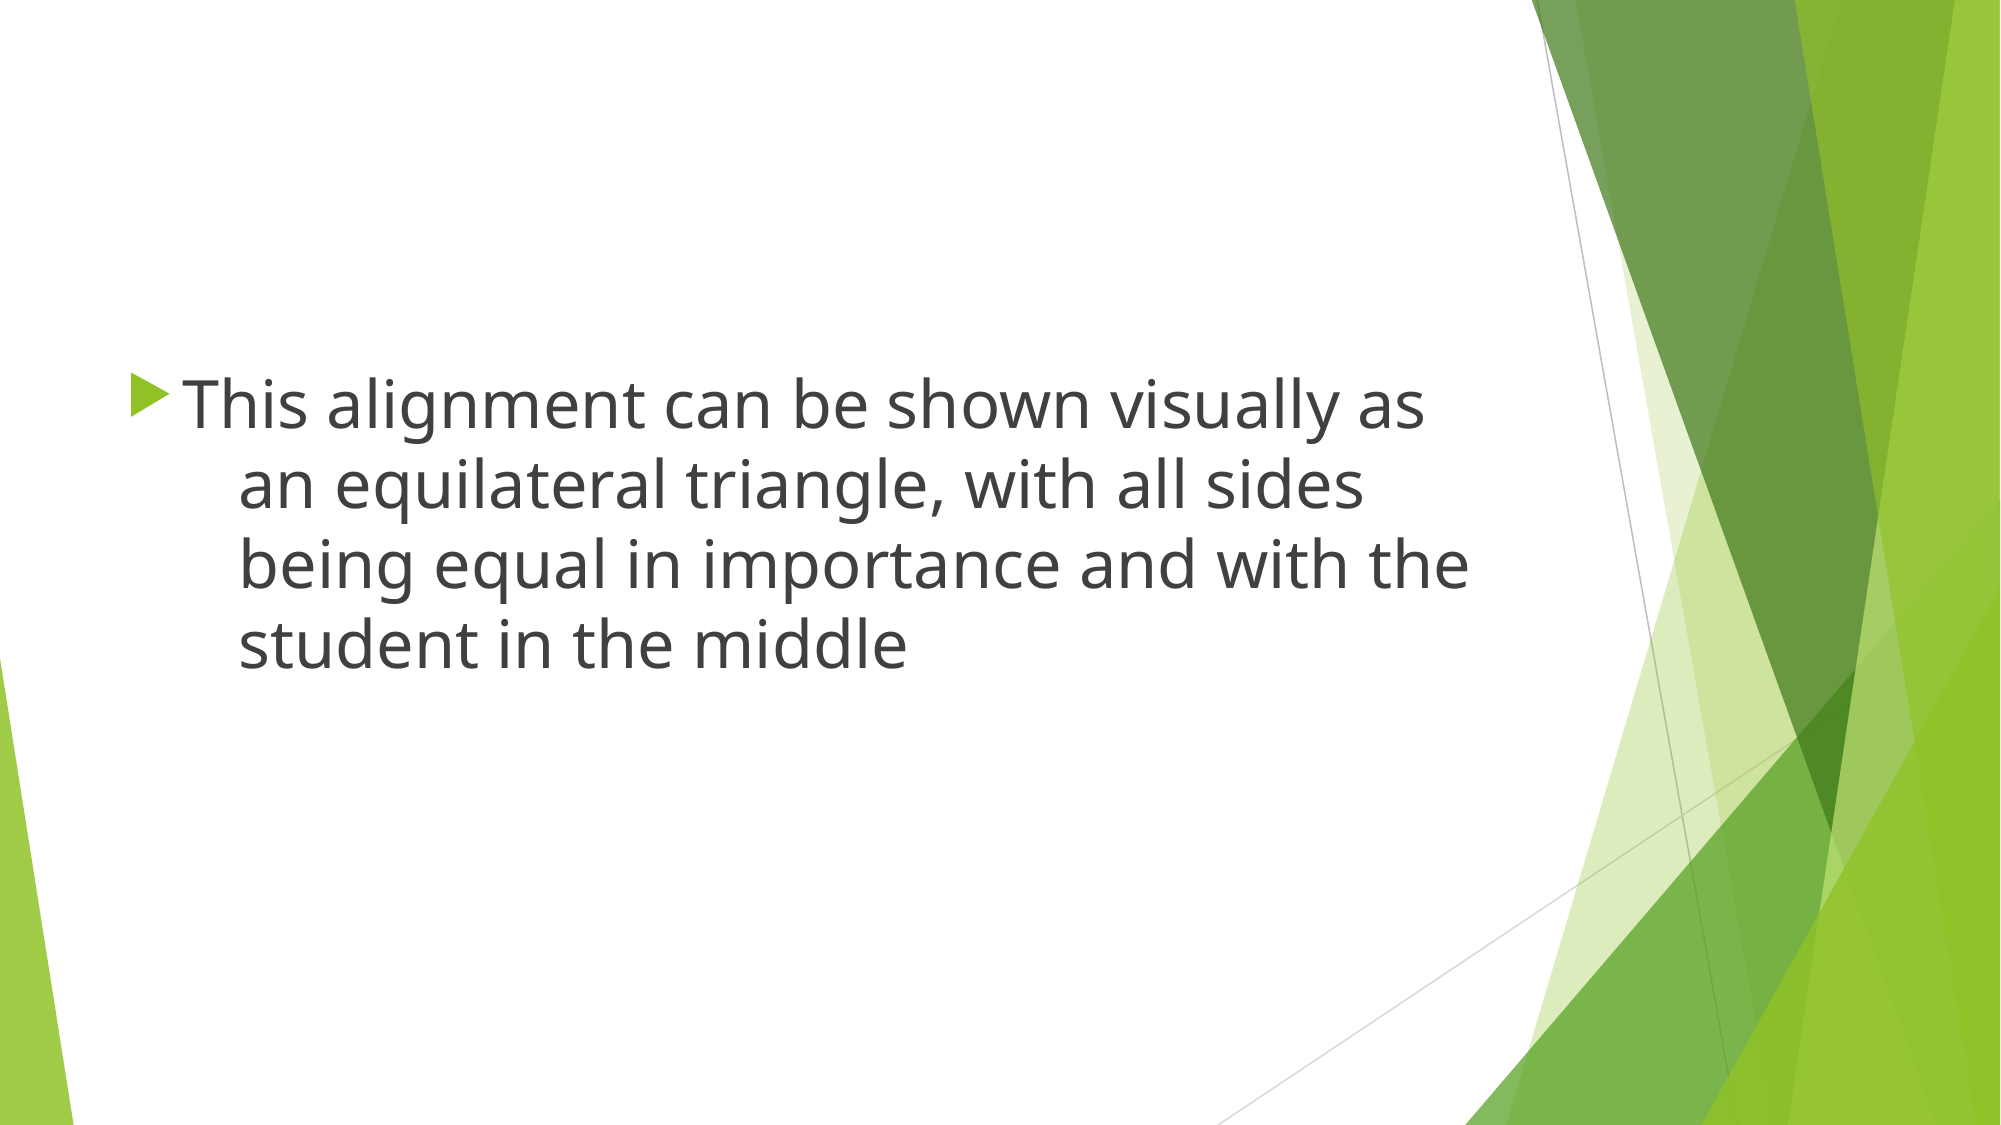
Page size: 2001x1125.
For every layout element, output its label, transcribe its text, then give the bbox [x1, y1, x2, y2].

list This alignment can be shown visually as an equilateral triangle, with all sides being equal in importance and with the student in the middle [111, 354, 1522, 992]
